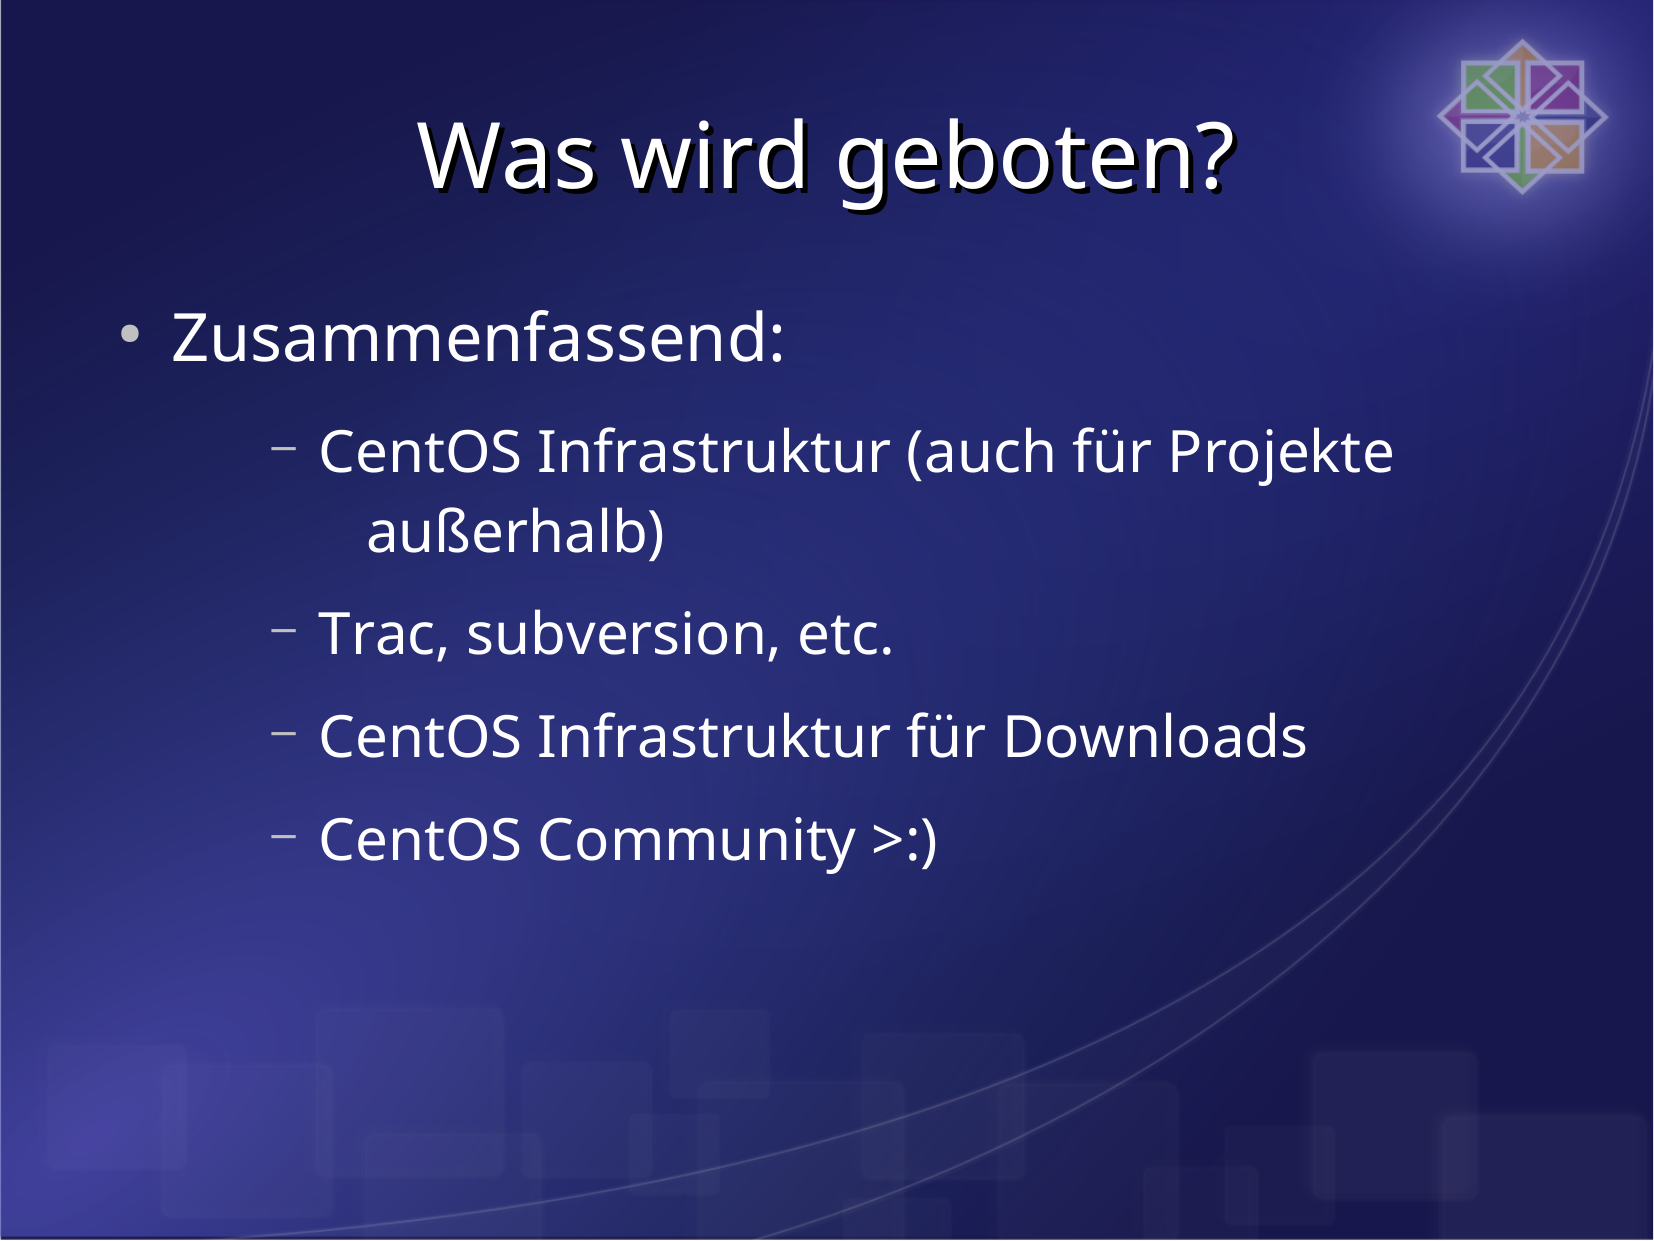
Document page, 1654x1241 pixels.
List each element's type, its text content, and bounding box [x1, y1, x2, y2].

picture [0, 0, 1654, 1241]
list Zusammenfassend: CentOS Infrastruktur (auch für Projekte außerhalb) Trac, subversion, etc. CentOS Infrastruktur für Downloads CentOS Community >:) [82, 290, 1571, 1095]
title Was wird geboten? [82, 56, 1571, 250]
